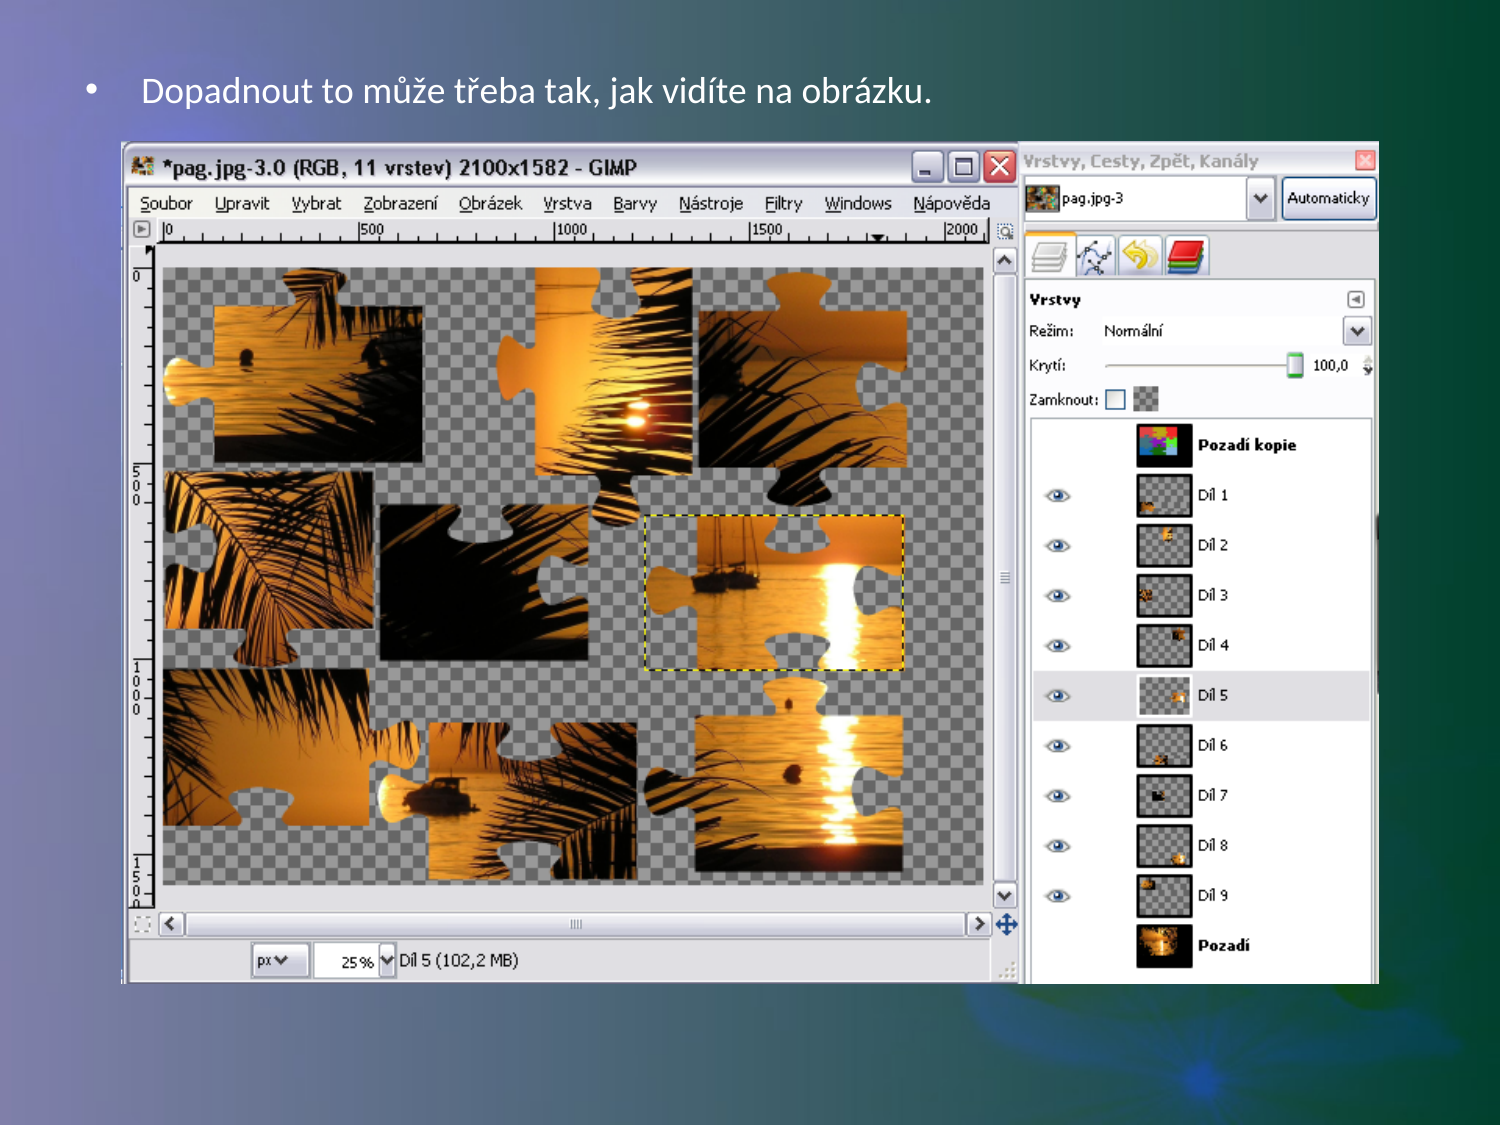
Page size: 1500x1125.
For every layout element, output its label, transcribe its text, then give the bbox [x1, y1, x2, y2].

picture [0, 0, 1500, 1125]
list Dopadnout to může třeba tak, jak vidíte na obrázku. [70, 58, 1383, 165]
